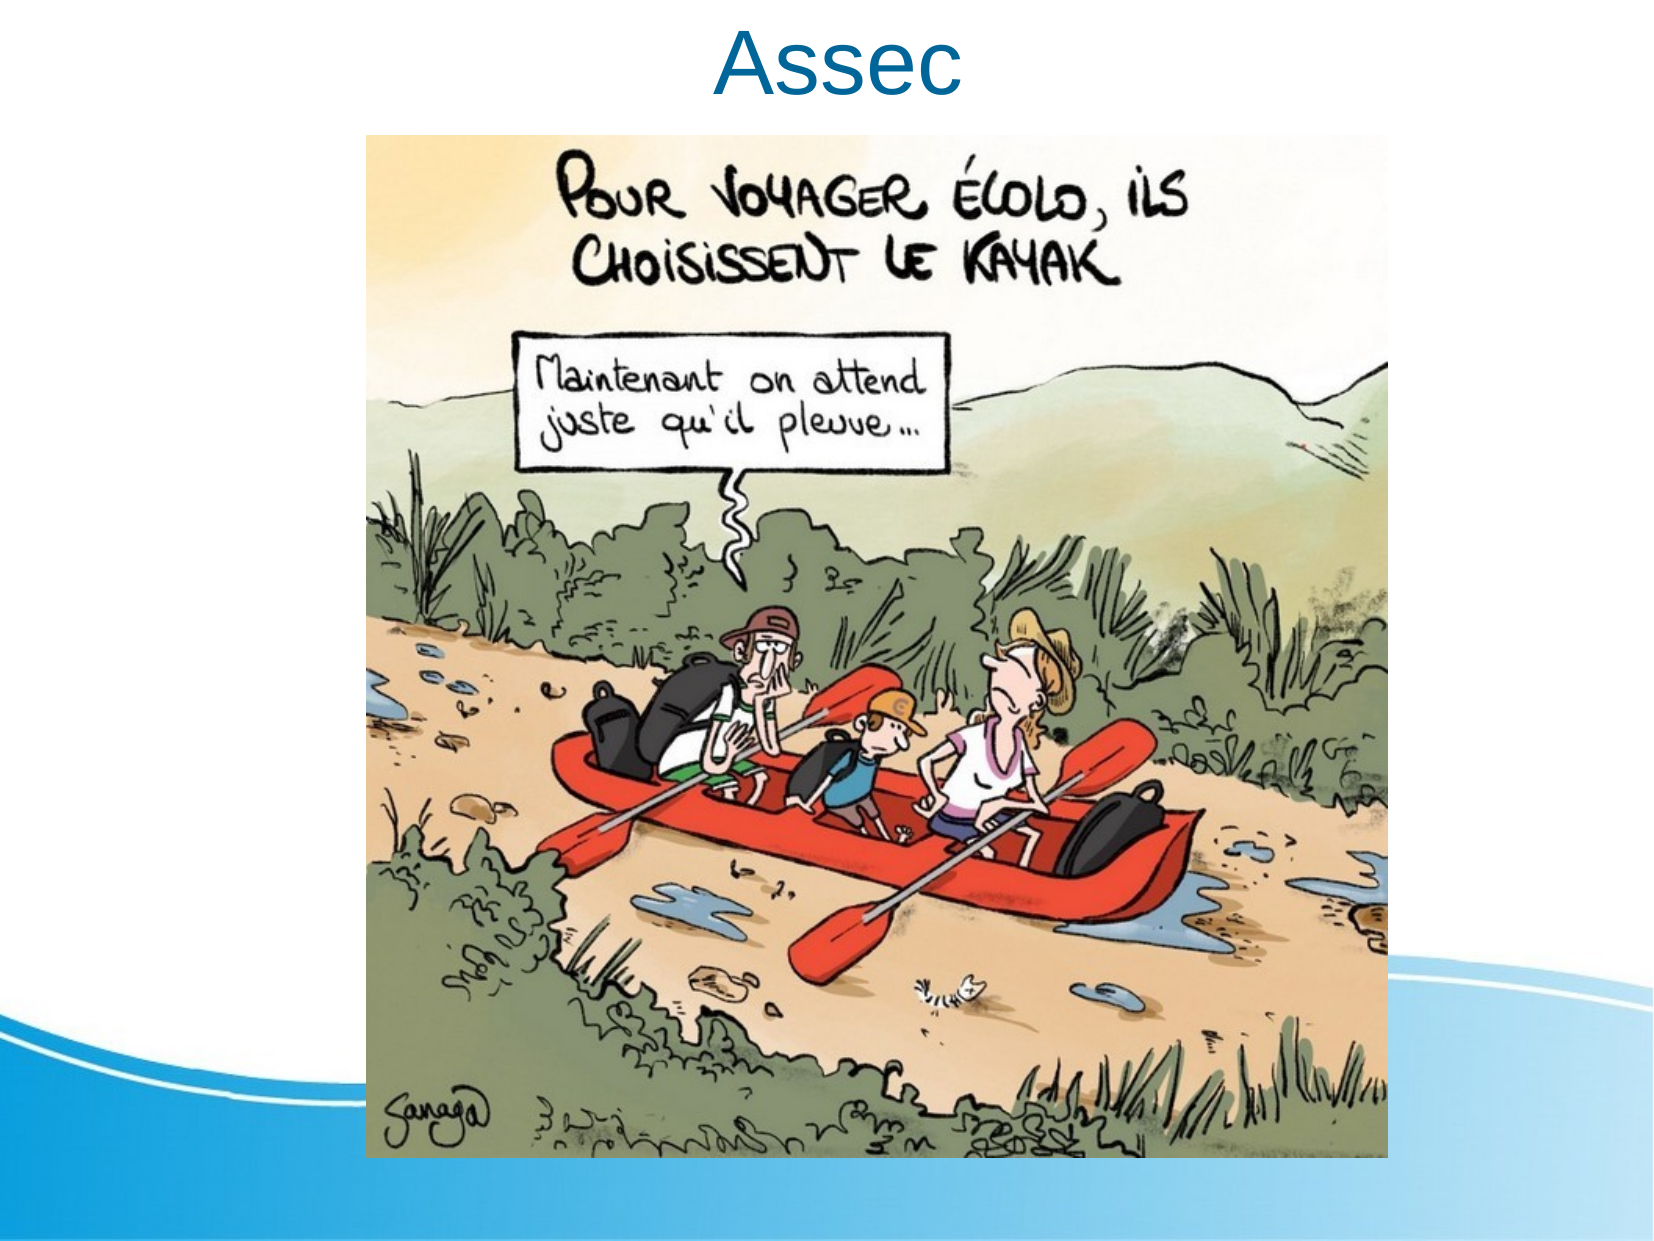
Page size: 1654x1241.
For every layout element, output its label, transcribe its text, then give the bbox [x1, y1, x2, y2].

title Assec [330, 11, 1347, 217]
picture [0, 135, 1654, 1241]
